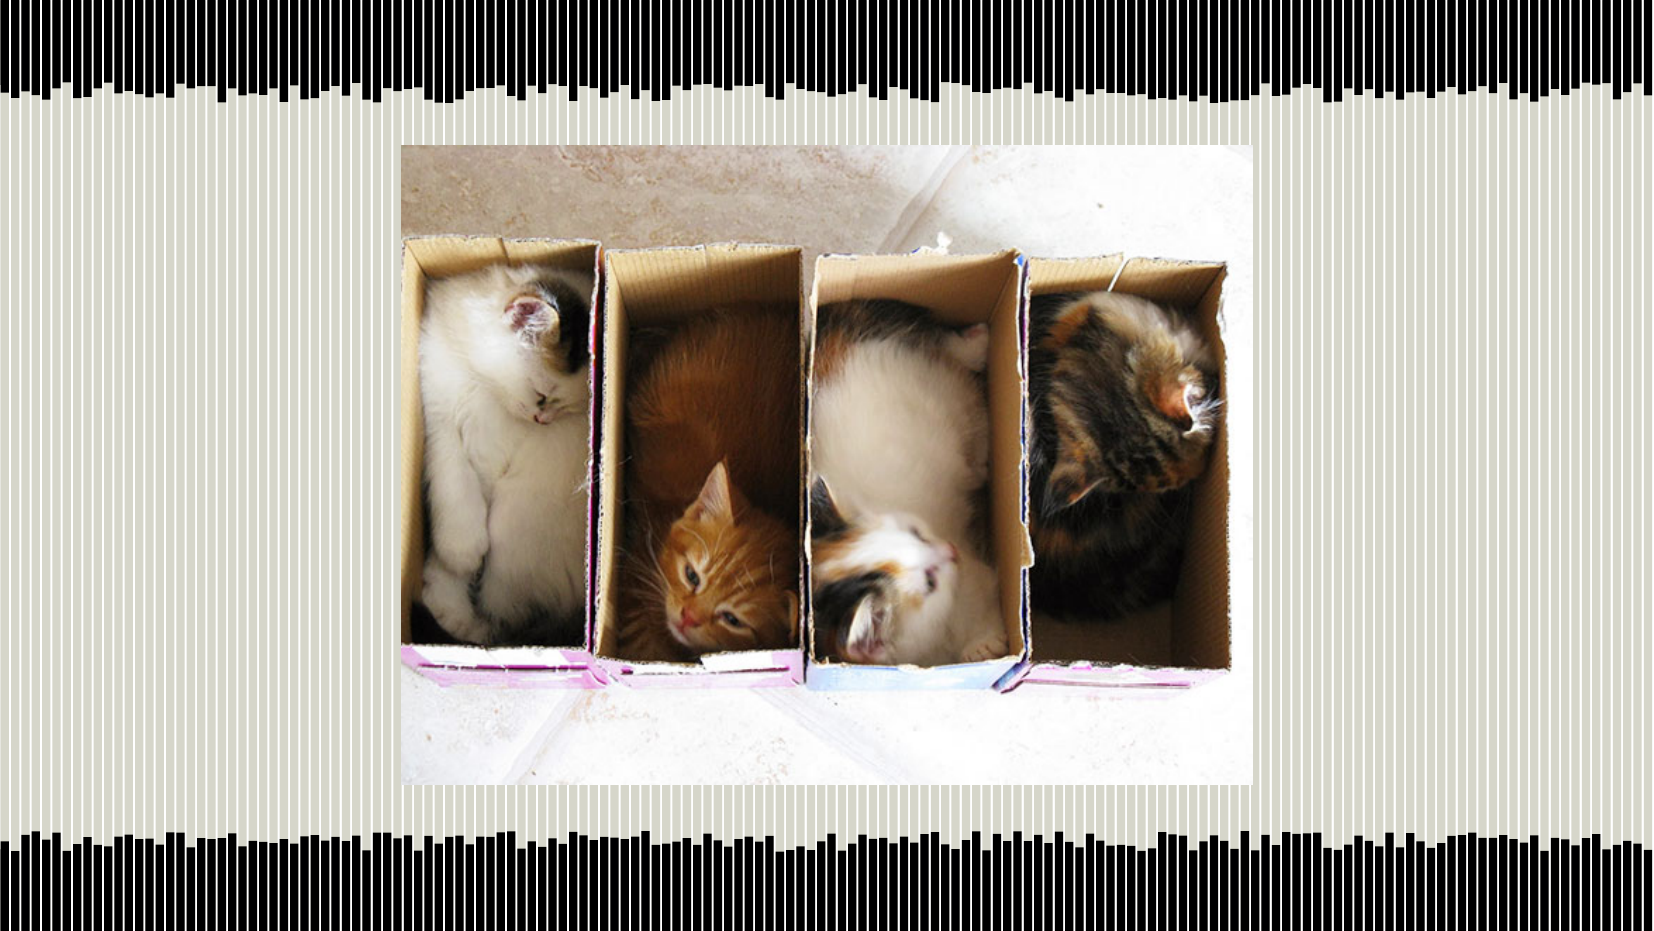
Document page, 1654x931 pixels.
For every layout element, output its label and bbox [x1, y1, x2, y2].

picture [401, 145, 1253, 785]
